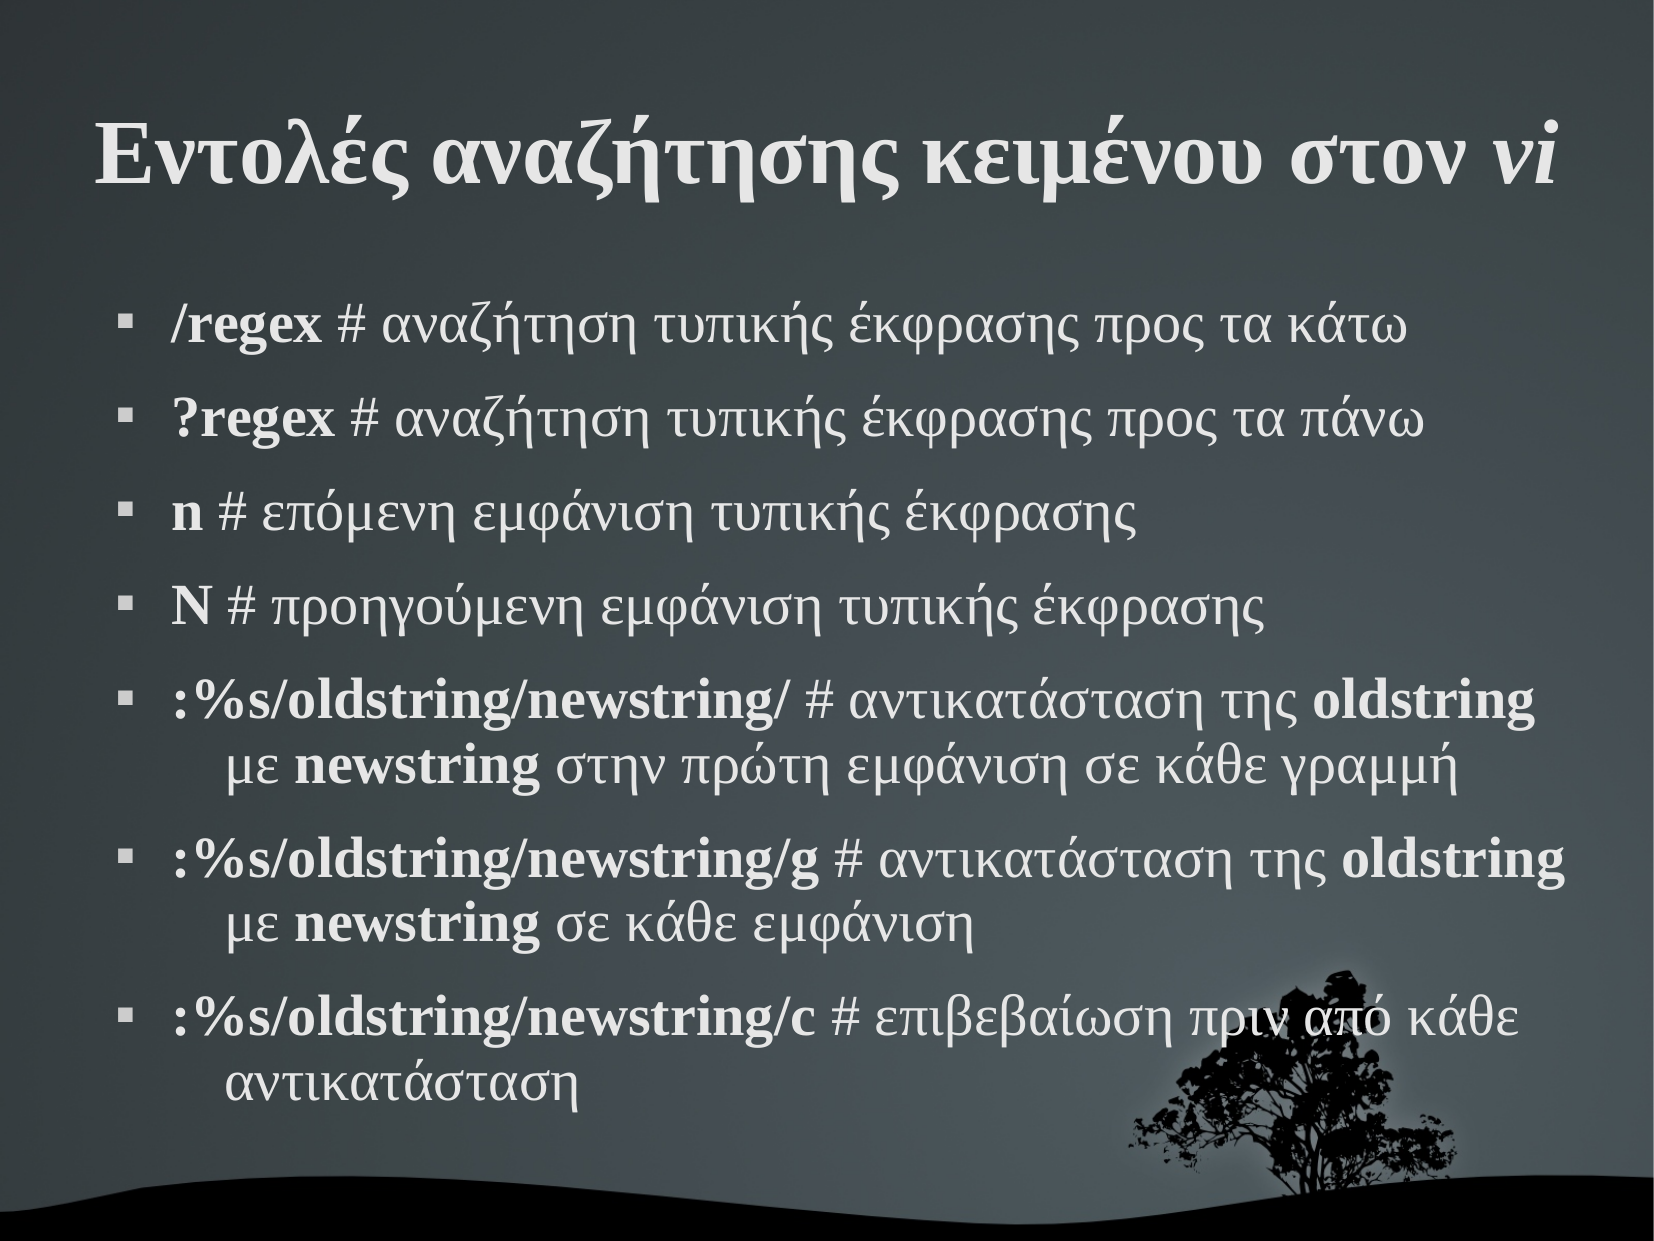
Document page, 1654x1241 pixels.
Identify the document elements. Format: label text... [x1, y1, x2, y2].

picture [0, 0, 1654, 1241]
list /regex # αναζήτηση τυπικής έκφρασης προς τα κάτω ?regex # αναζήτηση τυπικής έκφρασης προς τα πάνω n # επόμενη εμφάνιση τυπικής έκφρασης N # προηγούμενη εμφάνιση τυπικής έκφρασης :%s/oldstring/newstring/ # αντικατάσταση της oldstring με newstring στην πρώτη εμφάνιση σε κάθε γραμμή :%s/oldstring/newstring/g # αντικατάσταση της oldstring με newstring σε κάθε εμφάνιση :%s/oldstring/newstring/c # επιβεβαίωση πριν από κάθε αντικατάσταση [82, 290, 1571, 1222]
title Εντολές αναζήτησης κειμένου στον vi [82, 49, 1571, 257]
